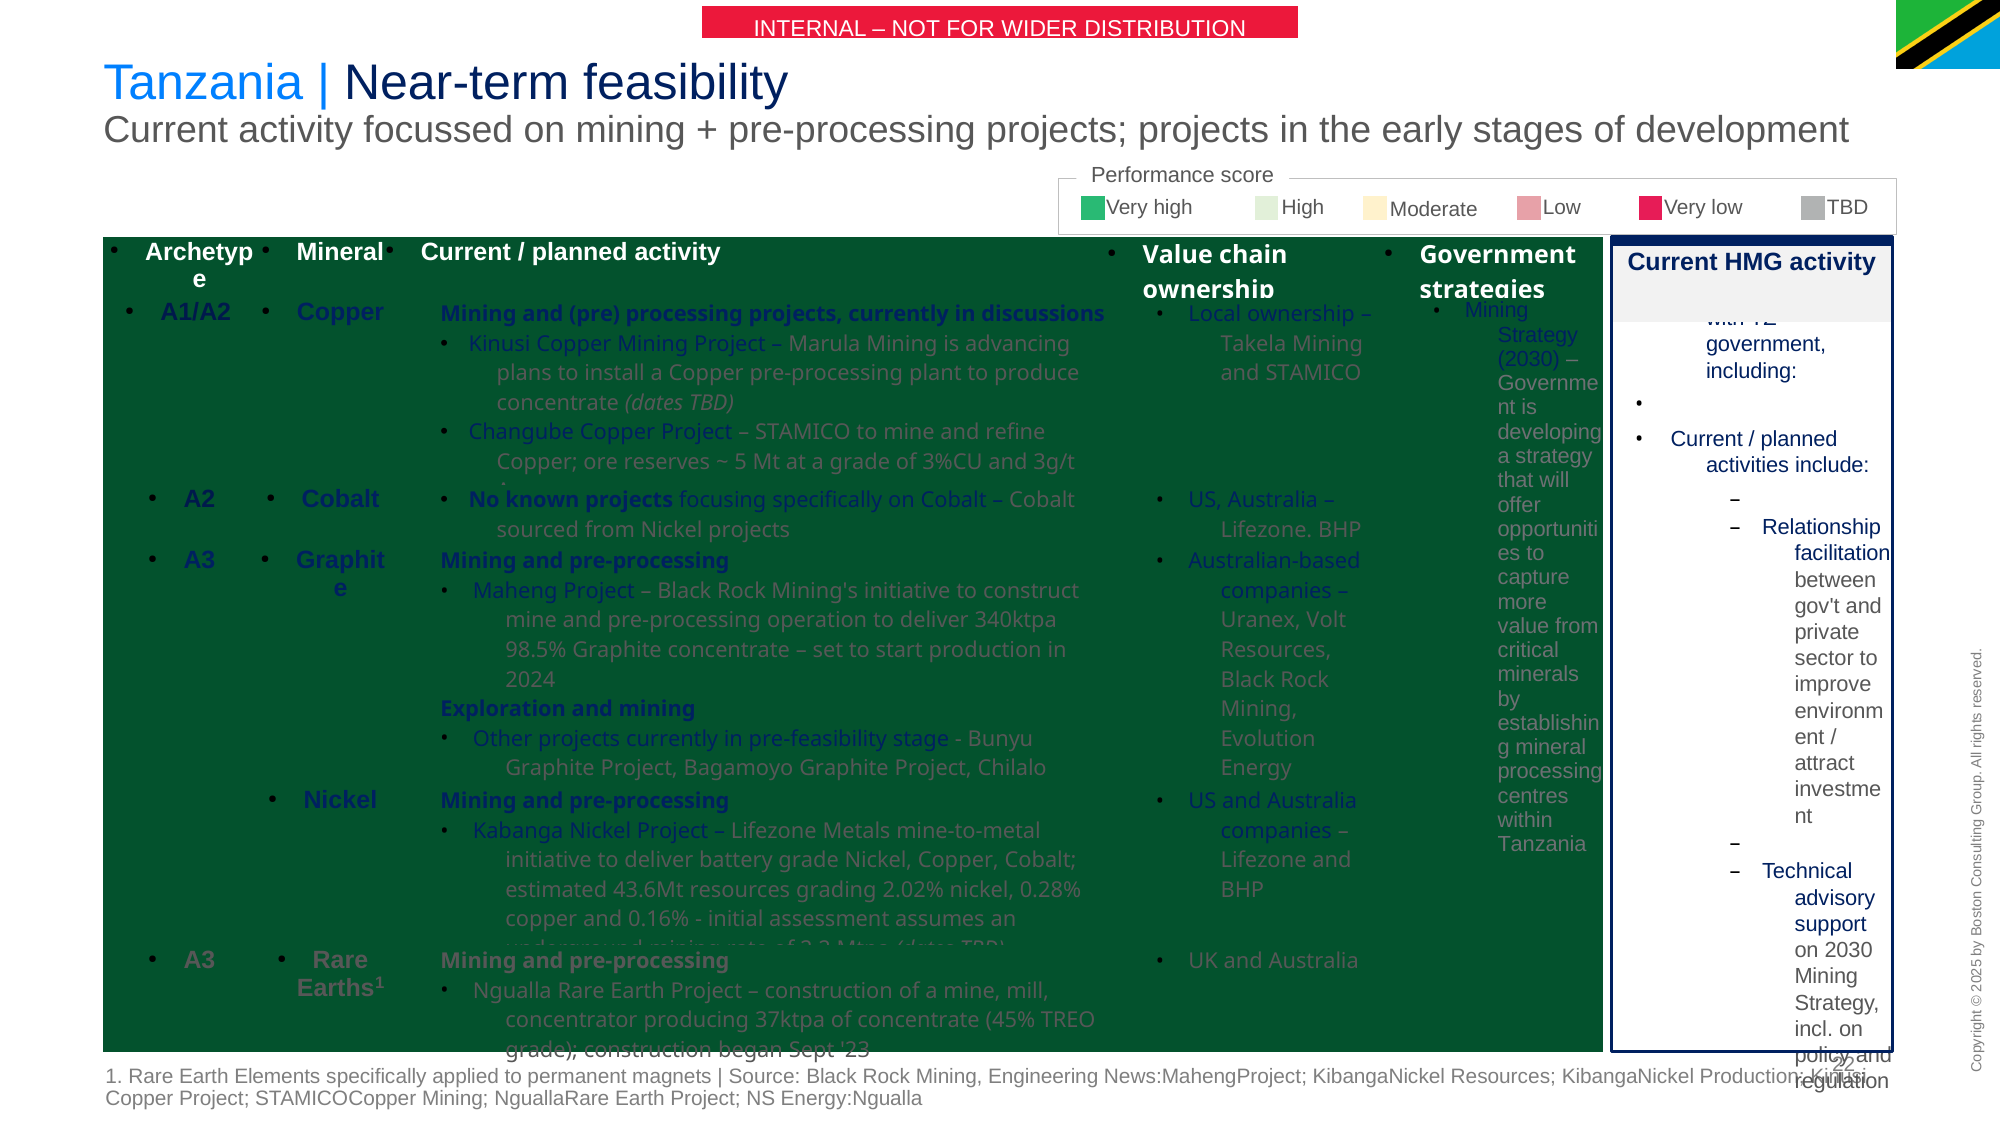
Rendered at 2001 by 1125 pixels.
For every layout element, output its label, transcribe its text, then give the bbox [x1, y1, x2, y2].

table_cell Mining Strategy (2030) – Government is developing a strategy that will offer opportunities to capture more value from critical minerals by establishing mineral processing centres within Tanzania [1400, 298, 1599, 1052]
text_box [1255, 196, 1278, 220]
text_box High [1281, 196, 1347, 220]
table_cell Rare Earths1 [260, 945, 385, 1052]
table_cell Graphite [260, 546, 385, 785]
text_box [1517, 196, 1541, 220]
table_cell Australian-based companies – Uranex, Volt Resources, Black Rock Mining, Evolution Energy Minerals, etc. [1123, 546, 1384, 785]
table_cell Local ownership – Takela Mining and STAMICO [1123, 298, 1384, 485]
text_box [1613, 238, 1891, 246]
table_cell A3 [103, 945, 260, 1052]
table_cell Mining and pre-processing Kabanga Nickel Project – Lifezone Metals mine-to-metal initiative to deliver battery grade Nickel, Copper, Cobalt; estimated 43.6Mt resources grading 2.02% nickel, 0.28% copper and 0.16% - initial assessment assumes an underground mining rate of 2.2 Mtpa (dates TBD) [408, 785, 1107, 945]
table_cell A3 [103, 546, 260, 945]
table_cell [385, 945, 408, 1052]
table_cell [1384, 298, 1400, 1052]
text_box Current HMG activity [1613, 246, 1891, 322]
table_cell Nickel [260, 785, 385, 945]
table_cell No known projects focusing specifically on Cobalt – Cobalt sourced from Nickel projects [408, 485, 1107, 546]
table_cell Mining and (pre) processing projects, currently in discussions Kinusi Copper Mining Project – Marula Mining is advancing plans to install a Copper pre-processing plant to produce concentrate (dates TBD) Changube Copper Project – STAMICO to mine and refine Copper; ore reserves ~ 5 Mt at a grade of 3%CU and 3g/t Au [408, 298, 1107, 485]
text_box Very high [1105, 196, 1219, 220]
text_box [1801, 196, 1825, 220]
table_cell [1107, 546, 1123, 785]
table_cell [385, 785, 408, 945]
table_cell [1107, 485, 1123, 546]
table_header Value chain ownership [1107, 237, 1384, 298]
text_box Performance score [1076, 161, 1290, 191]
text_box Low [1542, 196, 1602, 220]
table_cell [385, 298, 408, 485]
text_box Post actively engaging with TZ government, including: Current / planned activities include:​ Relationship facilitation between gov't and private sector to improve environment / attract investment Technical advisory support on 2030 Mining Strategy, incl. on policy and regulation [1599, 240, 1893, 1059]
text_box [1081, 196, 1105, 220]
text_box Moderate [1390, 197, 1482, 221]
table_cell [385, 546, 408, 785]
title Tanzania | Near-term feasibility Current activity focussed on mining + pre-processing projects; projects in the early stages of development [103, 55, 1897, 152]
table_cell Cobalt [260, 485, 385, 546]
table_cell Mining and pre-processing Maheng Project – Black Rock Mining's initiative to construct mine and pre-processing operation to deliver 340ktpa 98.5% Graphite concentrate – set to start production in 2024 Exploration and mining Other projects currently in pre-feasibility stage - Bunyu Graphite Project, Bagamoyo Graphite Project, Chilalo Graphite Project [408, 546, 1107, 785]
table_cell [385, 485, 408, 546]
picture [1896, 0, 2000, 69]
text_box 1. Rare Earth Elements specifically applied to permanent magnets | Source: Black Rock Mining, Engineering News: Maheng Project; Kibanga Nickel Resources; Kibanga Nickel Production; Kinusi Copper Project; STAMICO Copper Mining; Ngualla Rare Earth Project; NS Energy: Ngualla [105, 1065, 1895, 1110]
text_box [1639, 196, 1662, 220]
table_cell [1107, 298, 1123, 485]
table_cell US and Australia companies – Lifezone and BHP [1123, 785, 1384, 945]
table_header Mineral [260, 237, 385, 298]
text_box [1363, 196, 1387, 220]
table_cell [1107, 945, 1123, 1052]
table_cell UK and Australia [1123, 945, 1384, 1052]
text_box Post actively engaging with TZ government, including: Current / planned activities include:​ Relationship facilitation between gov't and private sector to improve environment / attract investment Technical advisory support on 2030 Mining Strategy, incl. on policy and regulation [1613, 322, 1891, 1050]
text_box TBD [1826, 196, 1875, 220]
table_header Current / planned activity [385, 237, 1107, 298]
table_header Archetype [103, 237, 260, 298]
table_cell US, Australia – Lifezone. BHP [1123, 485, 1384, 546]
table_cell A2 [103, 485, 260, 546]
table_cell Mining and pre-processing Ngualla Rare Earth Project – construction of a mine, mill, concentrator producing 37ktpa of concentrate (45% TREO grade); construction began Sept '23 [408, 945, 1107, 1052]
text_box Very low [1664, 196, 1765, 220]
table_cell Copper [260, 298, 385, 485]
table_cell [1107, 785, 1123, 945]
text_box INTERNAL – NOT FOR WIDER DISTRIBUTION [702, 6, 1298, 38]
table_header Government strategies [1384, 237, 1603, 298]
table_cell A1/A2 [103, 298, 260, 485]
